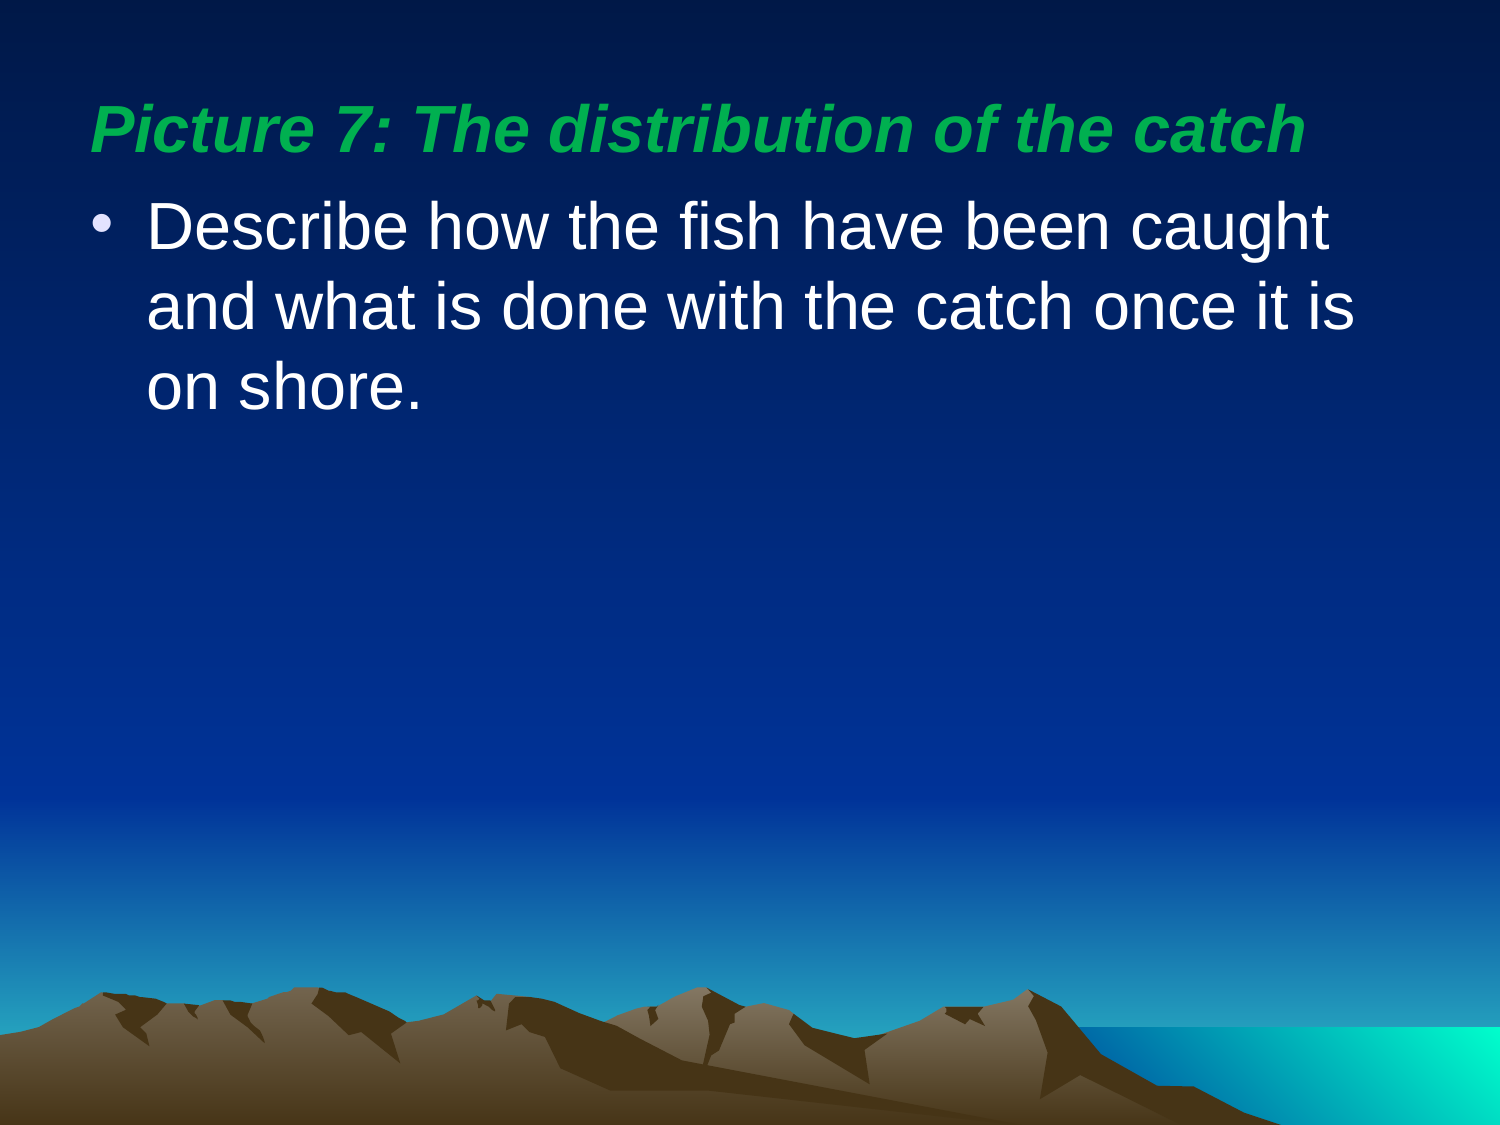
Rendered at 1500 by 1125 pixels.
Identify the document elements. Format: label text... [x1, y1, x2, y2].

list Picture 7: The distribution of the catch Describe how the fish have been caught and what is done with the catch once it is on shore. [75, 78, 1426, 1000]
